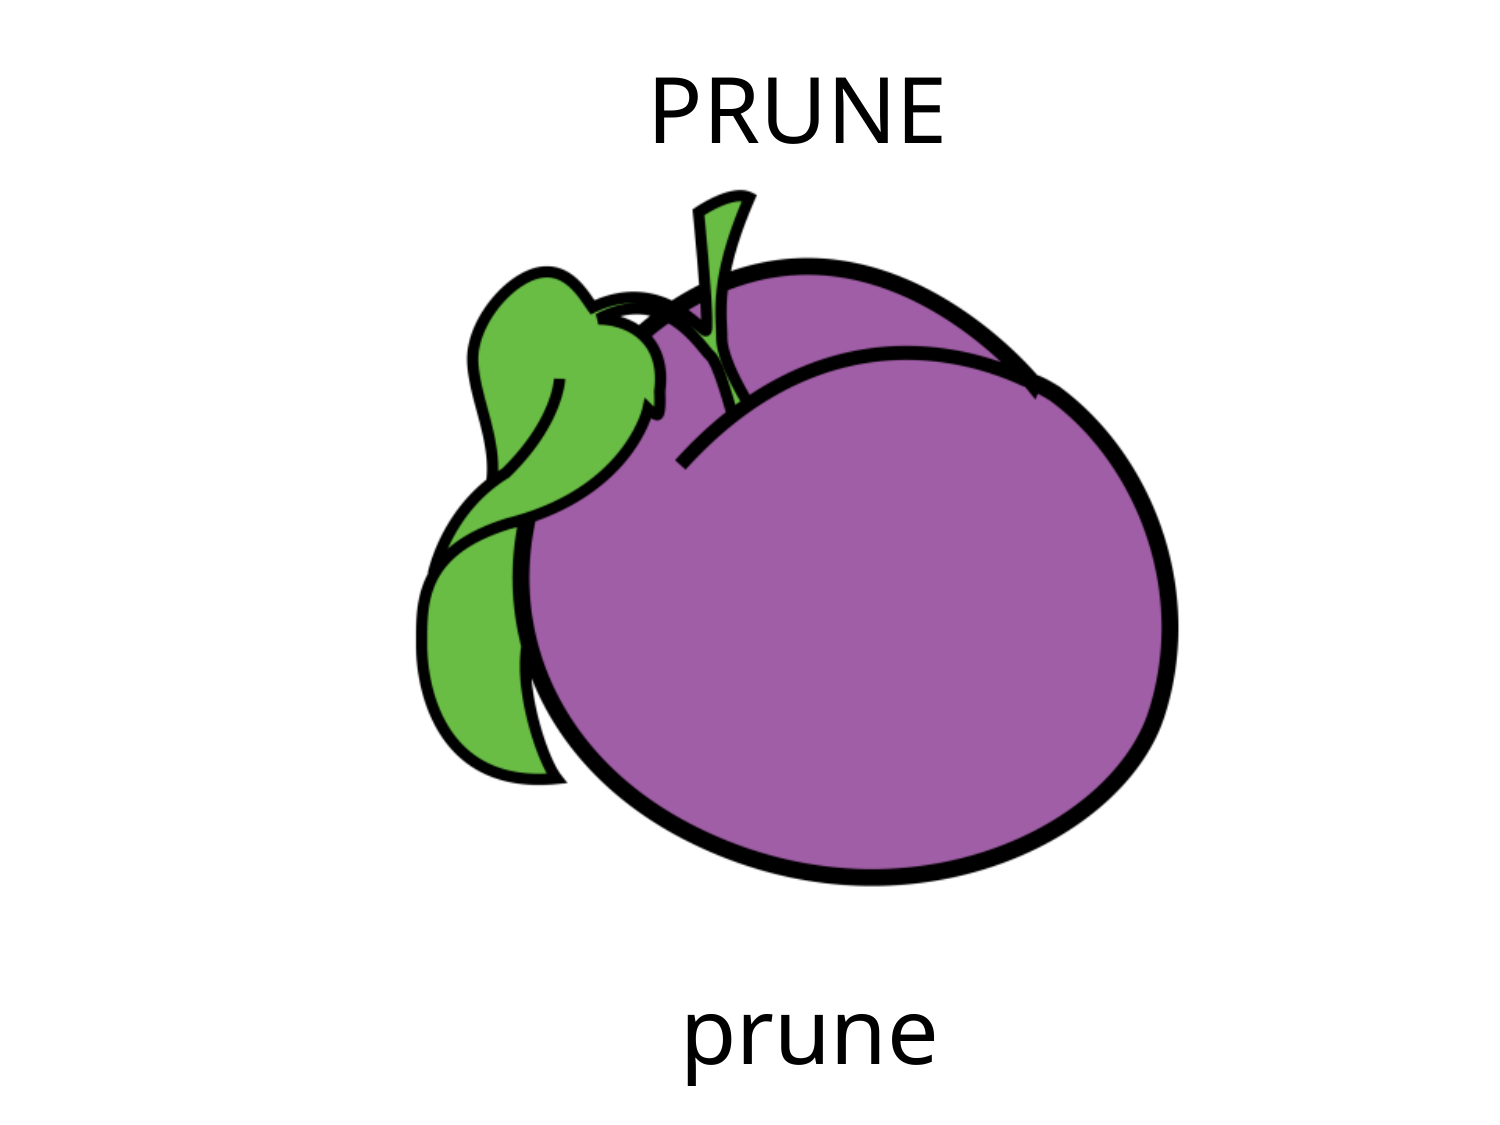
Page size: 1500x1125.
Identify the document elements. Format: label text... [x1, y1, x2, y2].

title PRUNE [194, 42, 1402, 171]
picture [407, 148, 1188, 929]
text_box prune [206, 964, 1414, 1092]
